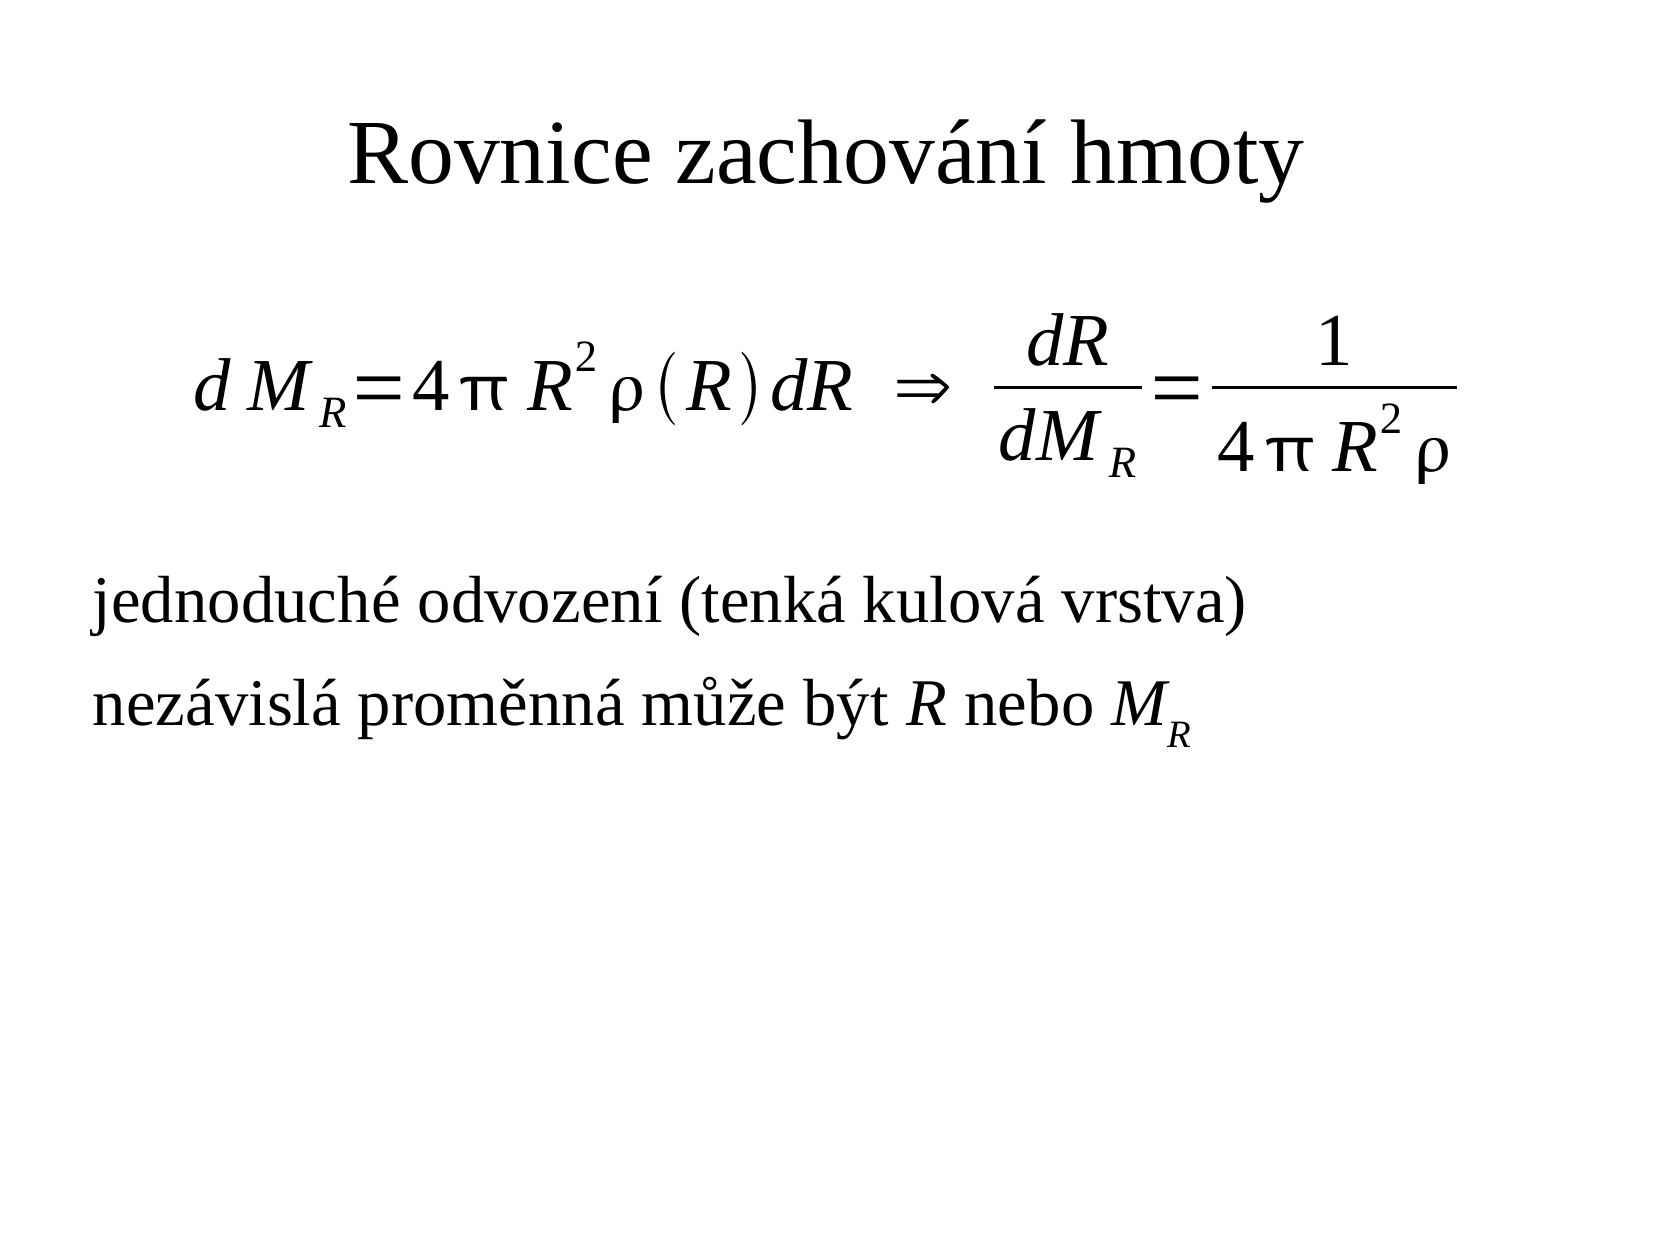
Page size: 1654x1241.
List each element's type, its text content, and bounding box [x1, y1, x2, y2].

list jednoduché odvození (tenká kulová vrstva) nezávislá proměnná může být R nebo MR [75, 562, 1564, 757]
chart [186, 300, 1468, 488]
title Rovnice zachování hmoty [82, 56, 1571, 250]
